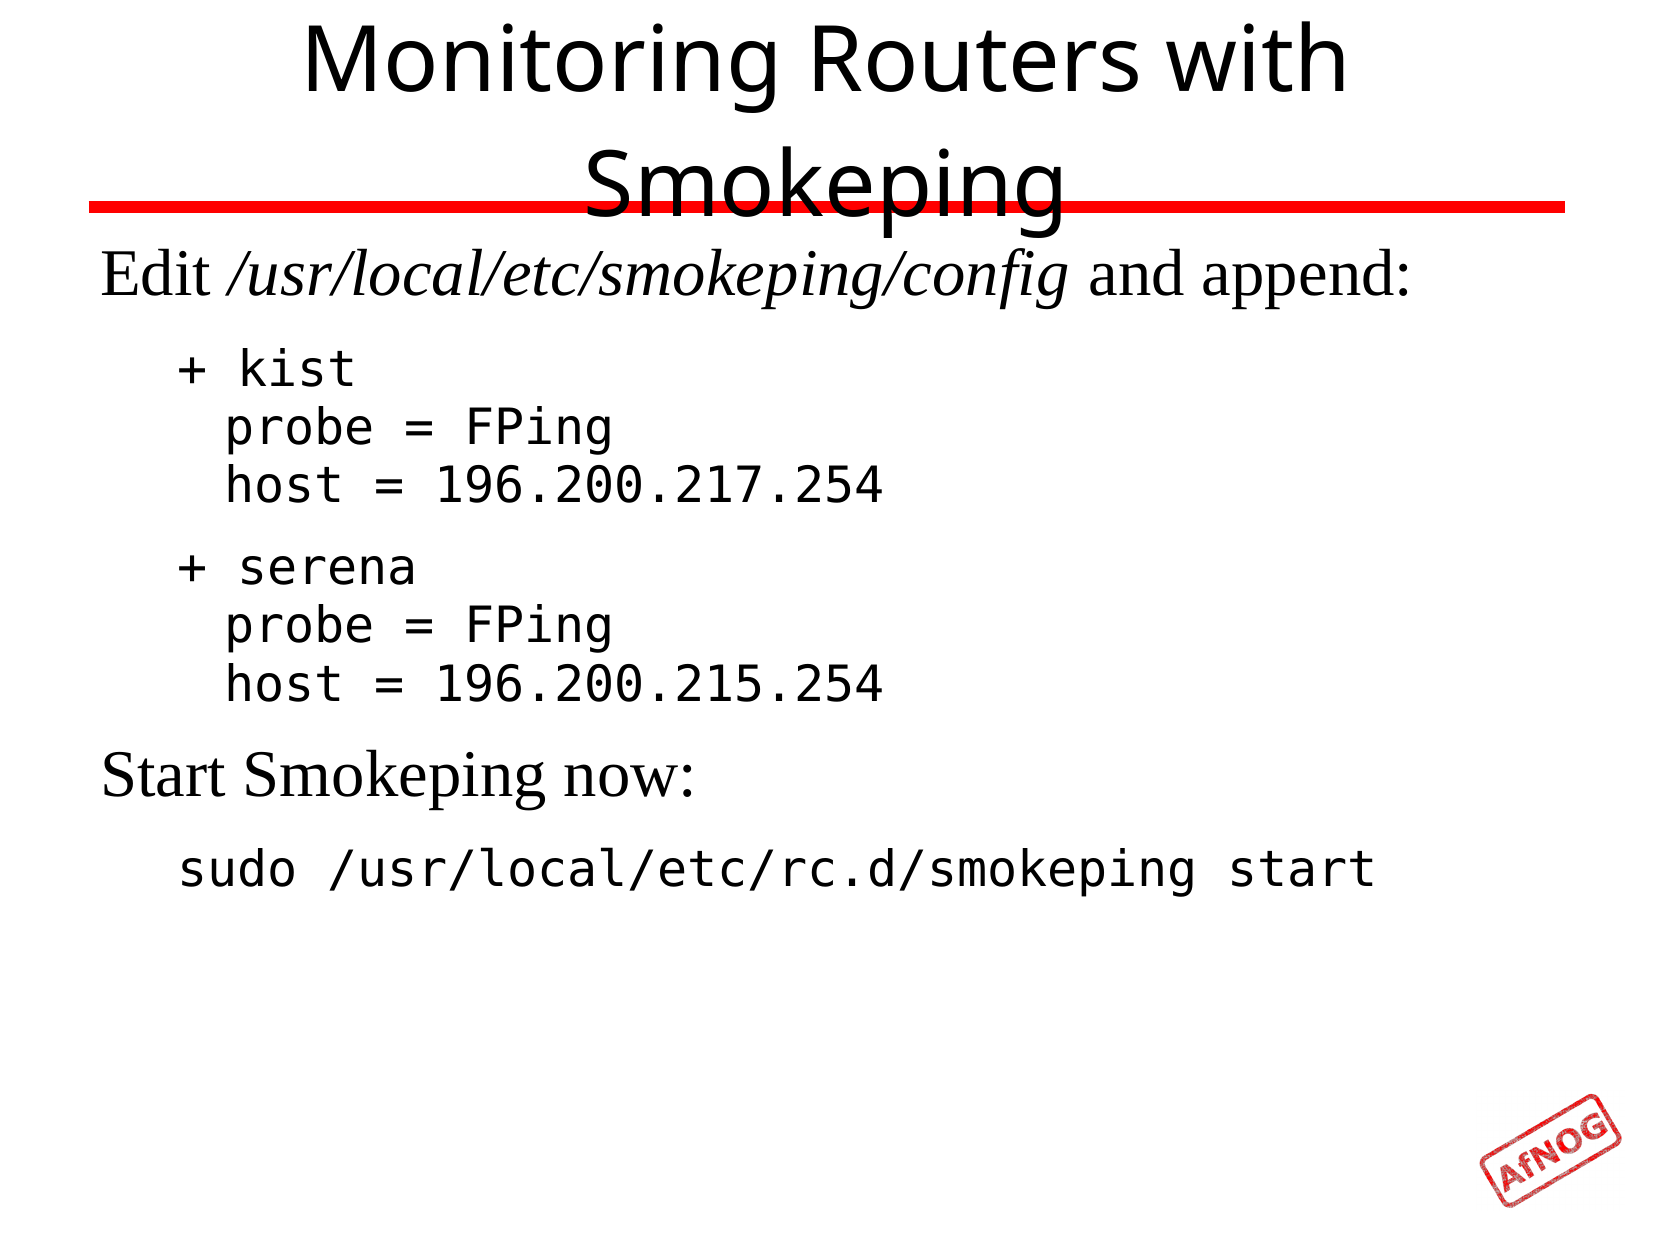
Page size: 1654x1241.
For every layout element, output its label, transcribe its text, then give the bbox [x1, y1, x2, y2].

list Edit /usr/local/etc/smokeping/config and append: + kist probe = FPing host = 196.200.217.254 + serena probe = FPing host = 196.200.215.254 Start Smokeping now: sudo /usr/local/etc/rc.d/smokeping start [82, 236, 1571, 1108]
title Monitoring Routers with Smokeping [88, 29, 1565, 207]
picture [1476, 1090, 1625, 1211]
